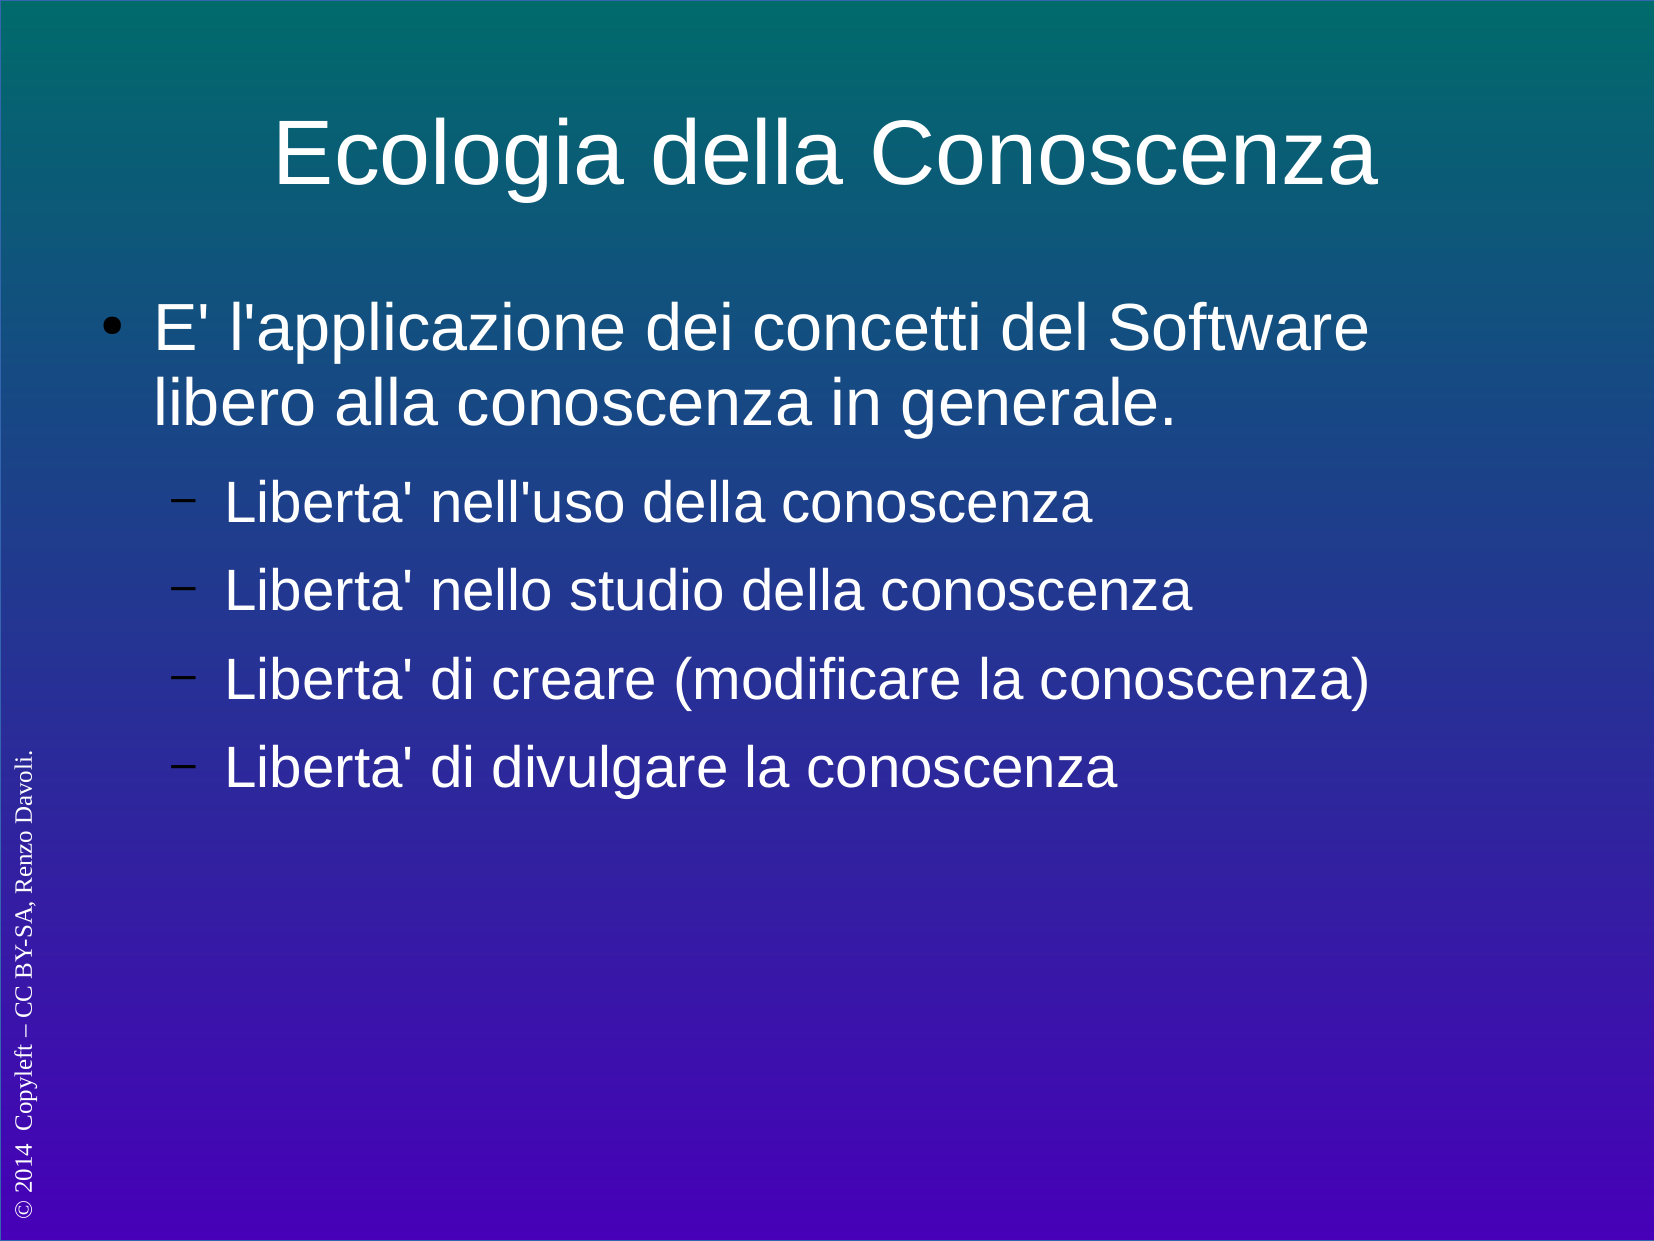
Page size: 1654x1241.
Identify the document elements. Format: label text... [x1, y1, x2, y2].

list E' l'applicazione dei concetti del Software libero alla conoscenza in generale. Liberta' nell'uso della conoscenza Liberta' nello studio della conoscenza Liberta' di creare (modificare la conoscenza) Liberta' di divulgare la conoscenza [82, 290, 1538, 1010]
title Ecologia della Conoscenza [82, 49, 1571, 257]
